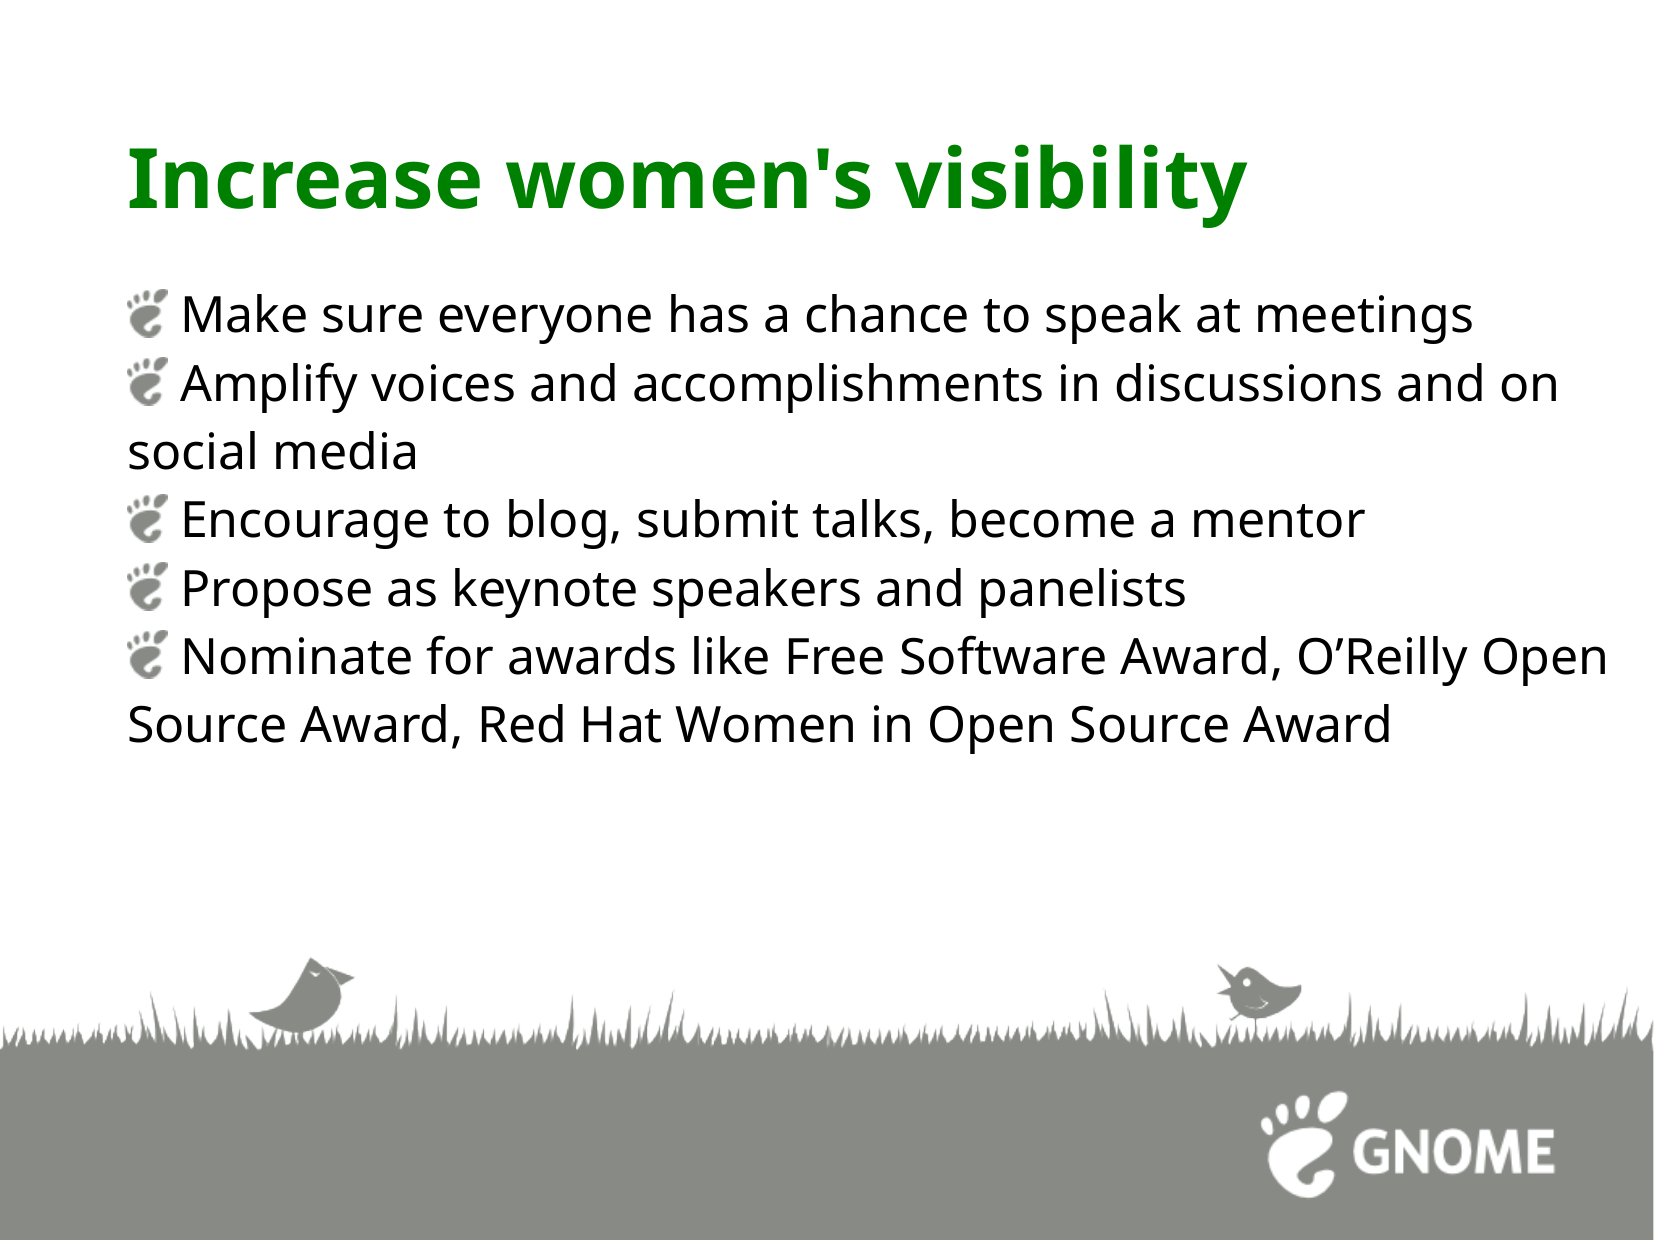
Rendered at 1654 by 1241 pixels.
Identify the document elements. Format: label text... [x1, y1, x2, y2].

text_box Make sure everyone has a chance to speak at meetings Amplify voices and accomplishments in discussions and on social media Encourage to blog, submit talks, become a mentor Propose as keynote speakers and panelists Nominate for awards like Free Software Award, O’Reilly Open Source Award, Red Hat Women in Open Source Award [112, 272, 1654, 758]
text_box Increase women's visibility [112, 112, 1654, 239]
picture [0, 0, 1654, 1241]
